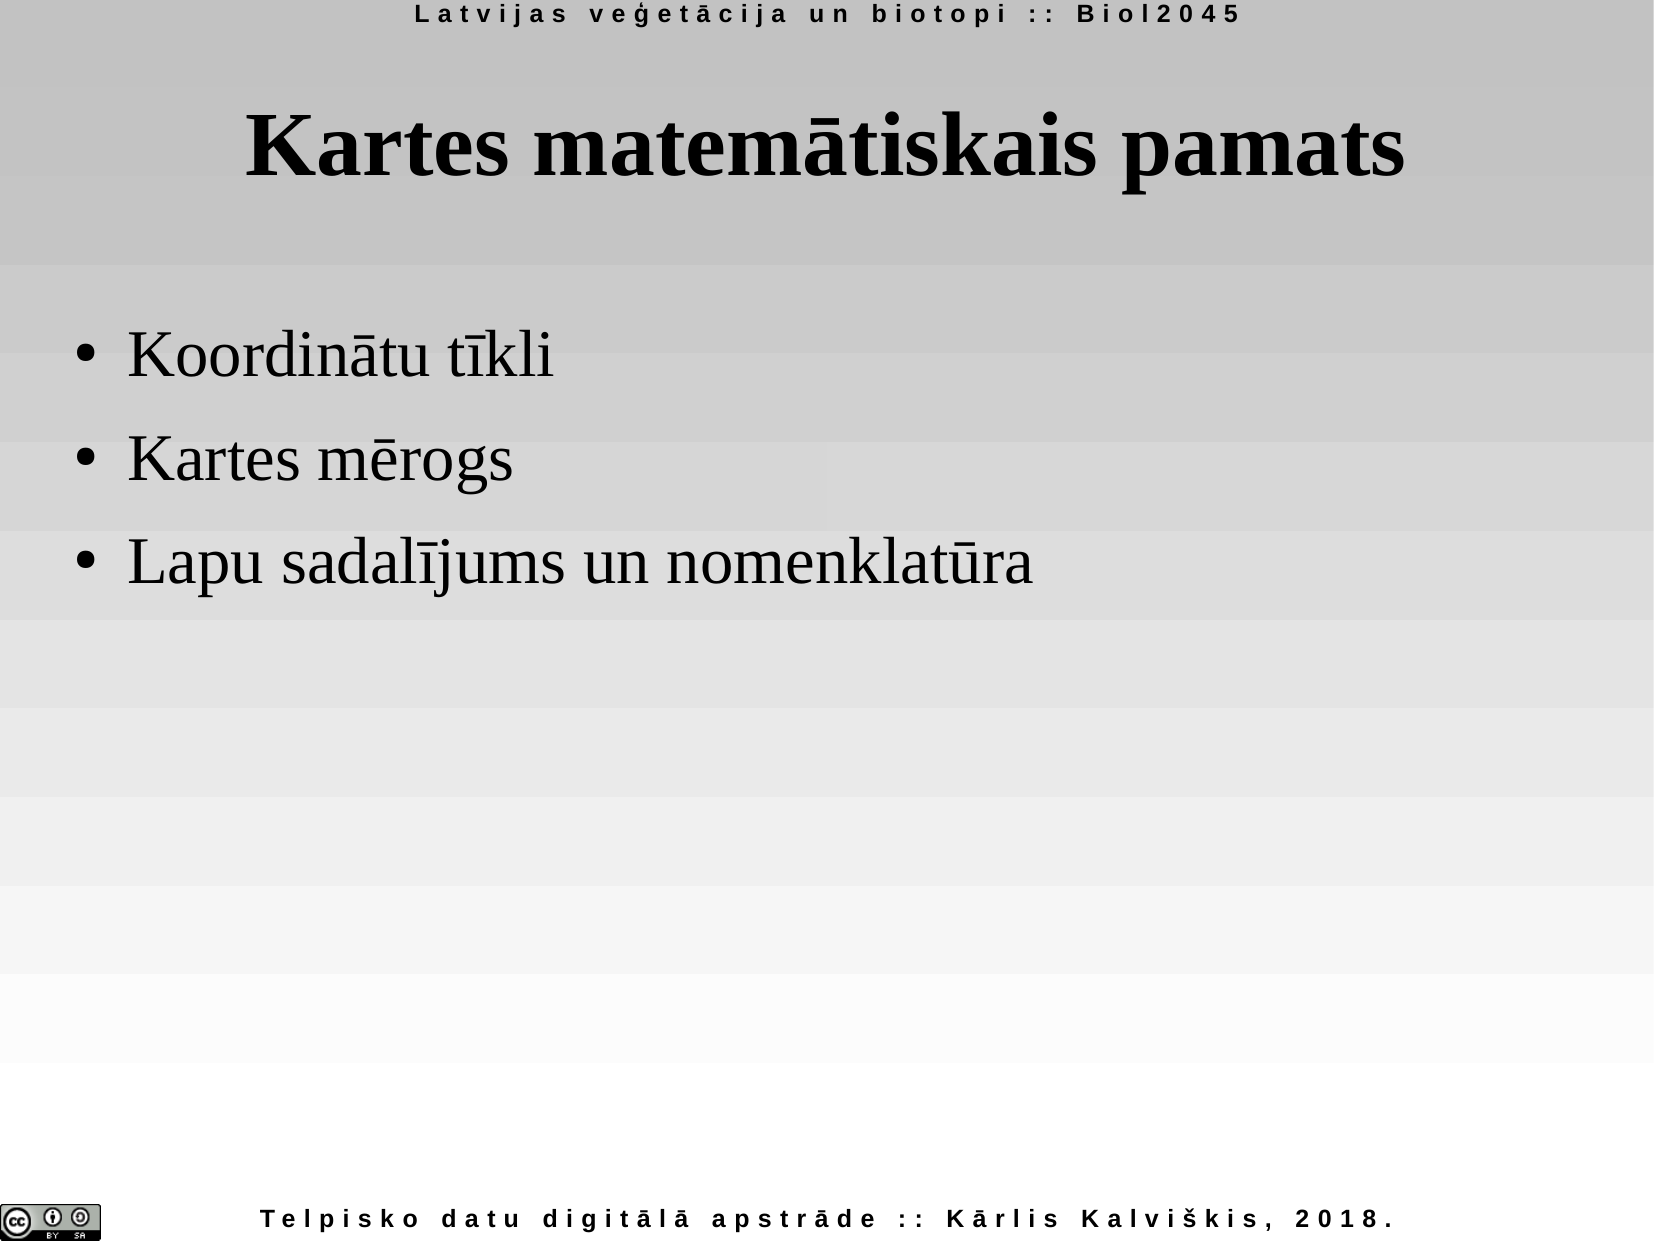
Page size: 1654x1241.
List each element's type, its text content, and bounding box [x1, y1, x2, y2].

picture [0, 287, 1654, 1241]
title Kartes matemātiskais pamats [0, 1, 1654, 287]
list Koordinātu tīkli Kartes mērogs Lapu sadalījums un nomenklatūra [56, 317, 1600, 1175]
